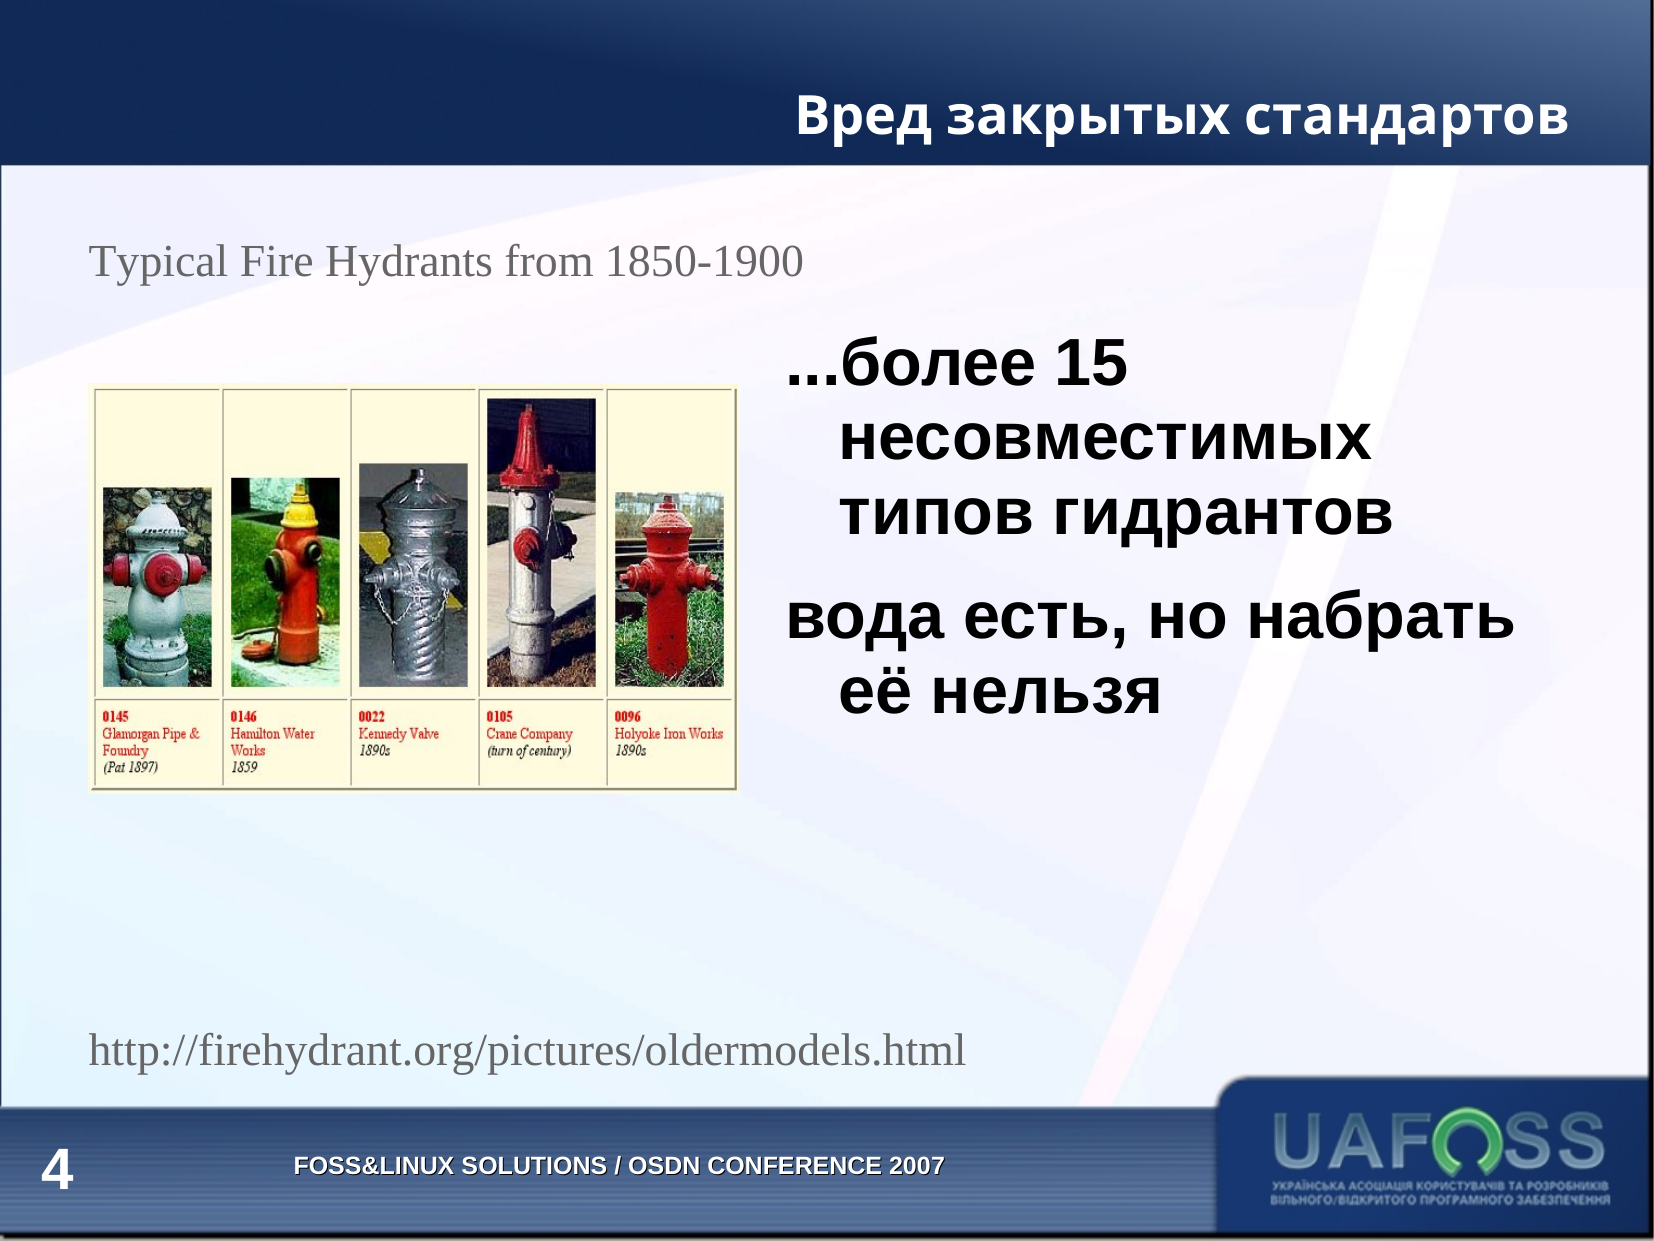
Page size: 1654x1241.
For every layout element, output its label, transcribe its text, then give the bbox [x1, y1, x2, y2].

title Вред закрытых стандартов [82, 49, 1571, 178]
text_box http://firehydrant.org/pictures/oldermodels.html [88, 974, 1418, 1076]
list ...более 15 несовместимых типов гидрантов вода есть, но набрать её нельзя [767, 324, 1518, 943]
text_box 1 [29, 1136, 292, 1202]
text_box Typical Fire Hydrants from 1850-1900 [88, 236, 871, 292]
picture [0, 0, 1654, 1241]
text_box FOSS&LINUX SOLUTIONS / OSDN CONFERENCE 2007 [293, 1151, 947, 1180]
